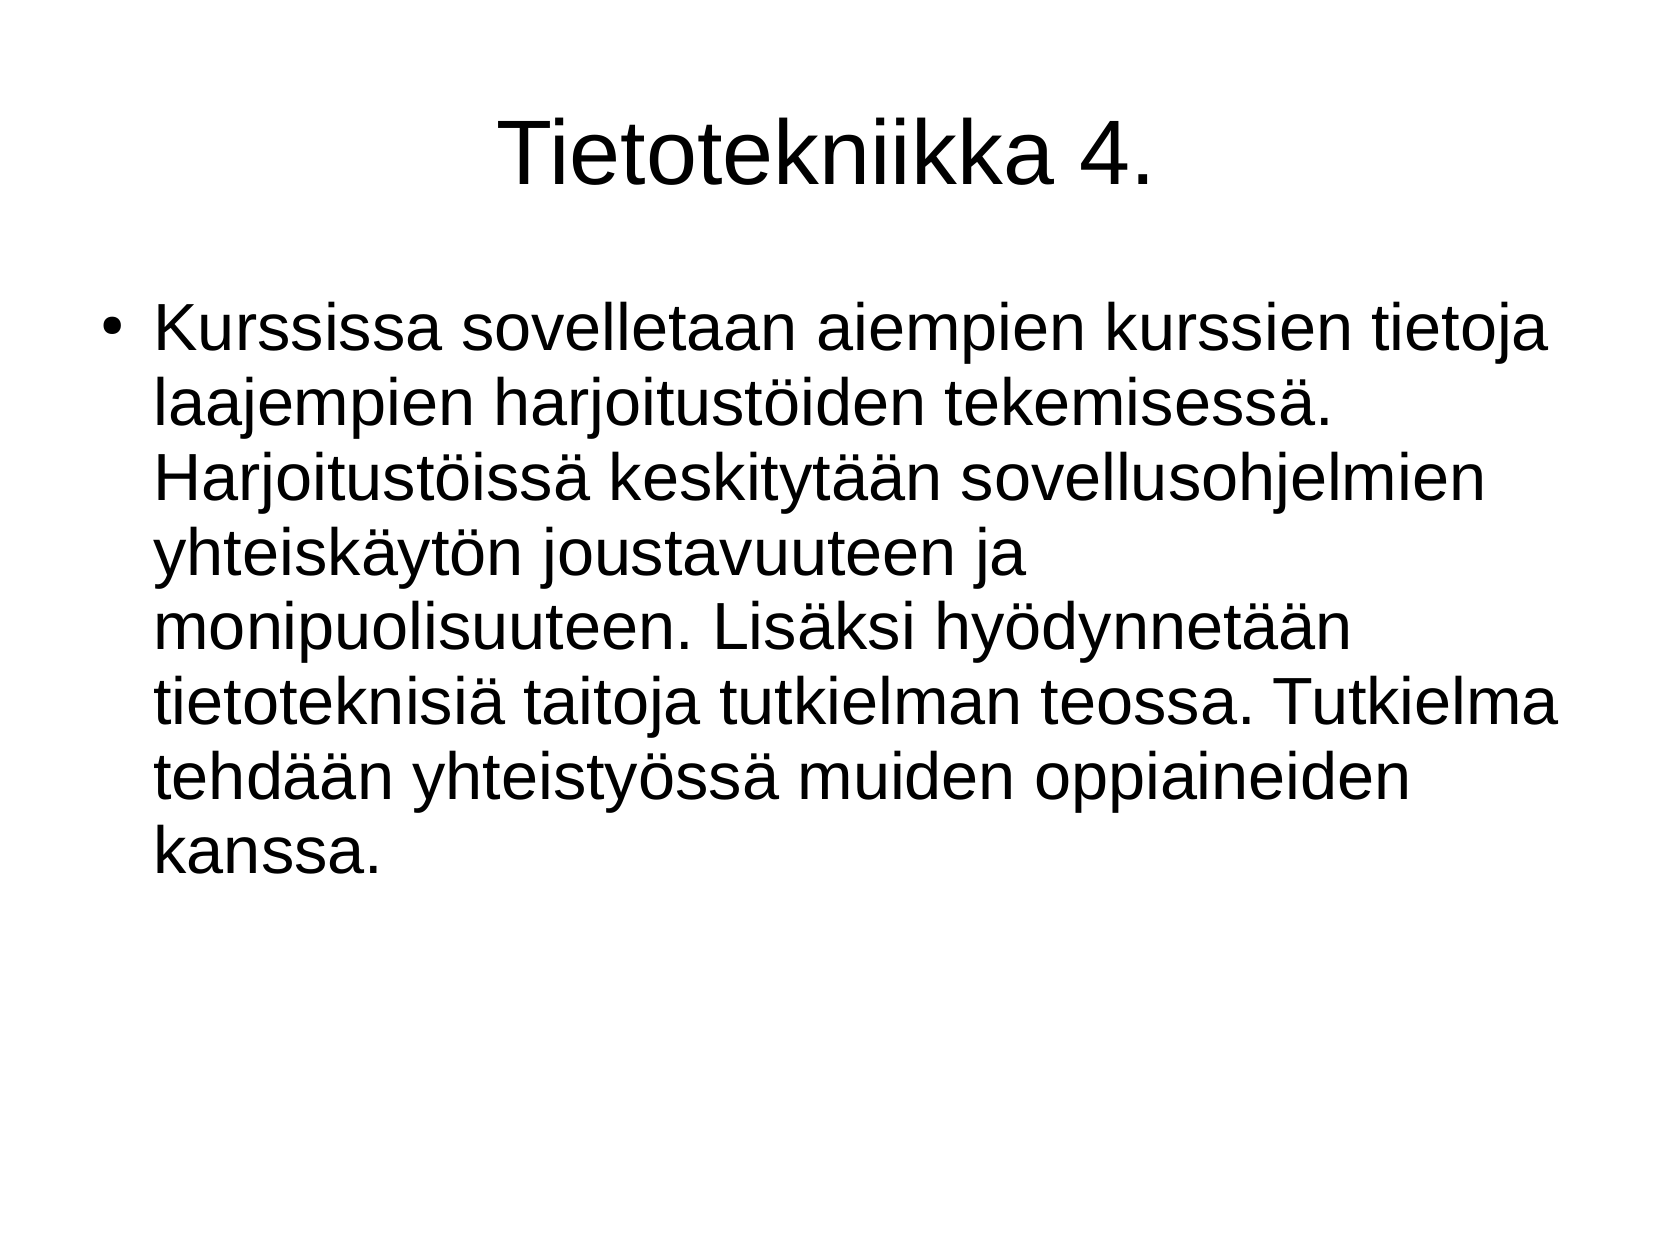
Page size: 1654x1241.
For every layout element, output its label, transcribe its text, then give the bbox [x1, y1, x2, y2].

title Tietotekniikka 4. [82, 49, 1571, 257]
list Kurssissa sovelletaan aiempien kurssien tietoja laajempien harjoitustöiden tekemisessä. Harjoitustöissä keskitytään sovellusohjelmien yhteiskäytön joustavuuteen ja monipuolisuuteen. Lisäksi hyödynnetään tietoteknisiä taitoja tutkielman teossa. Tutkielma tehdään yhteistyössä muiden oppiaineiden kanssa. [82, 290, 1571, 1010]
